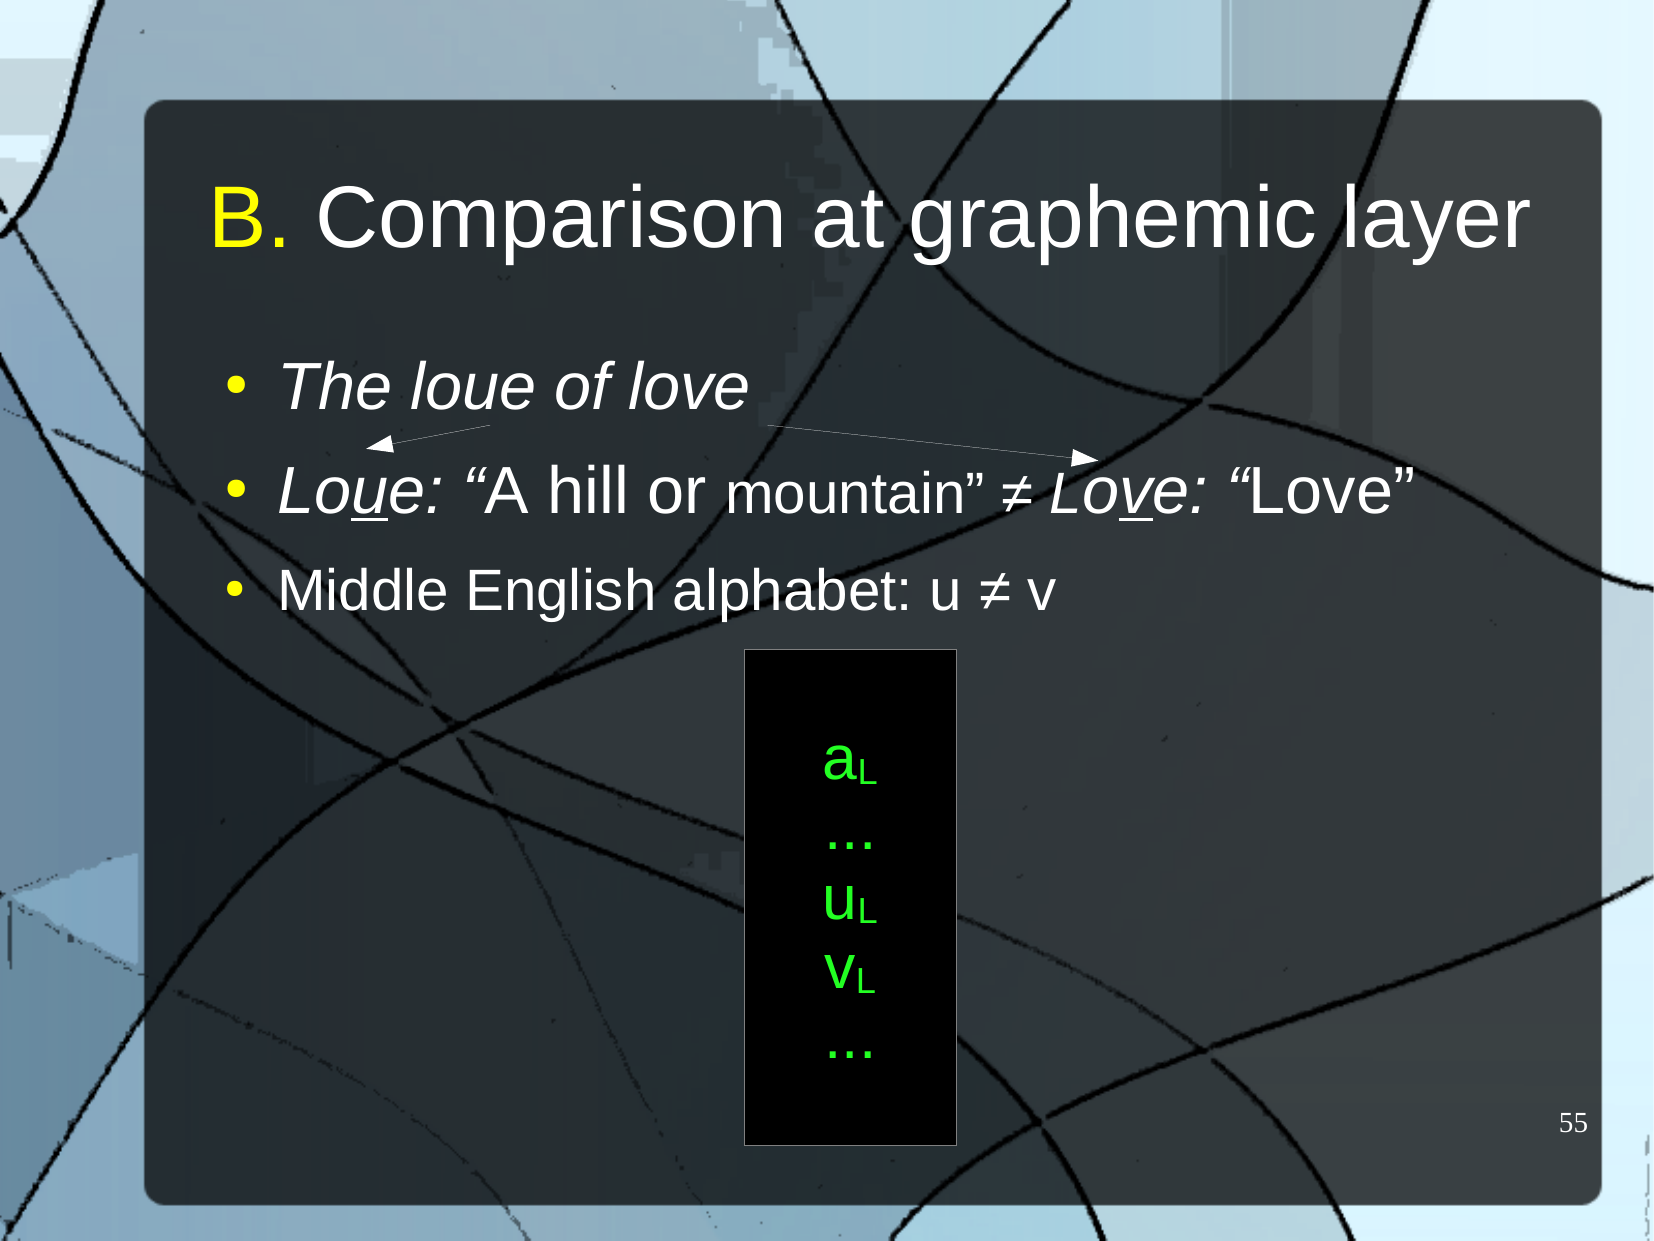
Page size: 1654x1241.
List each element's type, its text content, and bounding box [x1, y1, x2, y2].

title B. Comparison at graphemic layer [159, 108, 1583, 325]
picture [0, 0, 1654, 1241]
list The loue of love Loue: “A hill or mountain” ≠ Love: “Love” Middle English alphabet: u ≠ v [206, 349, 1571, 1069]
text_box aL ... uL vL ... [744, 649, 957, 1146]
